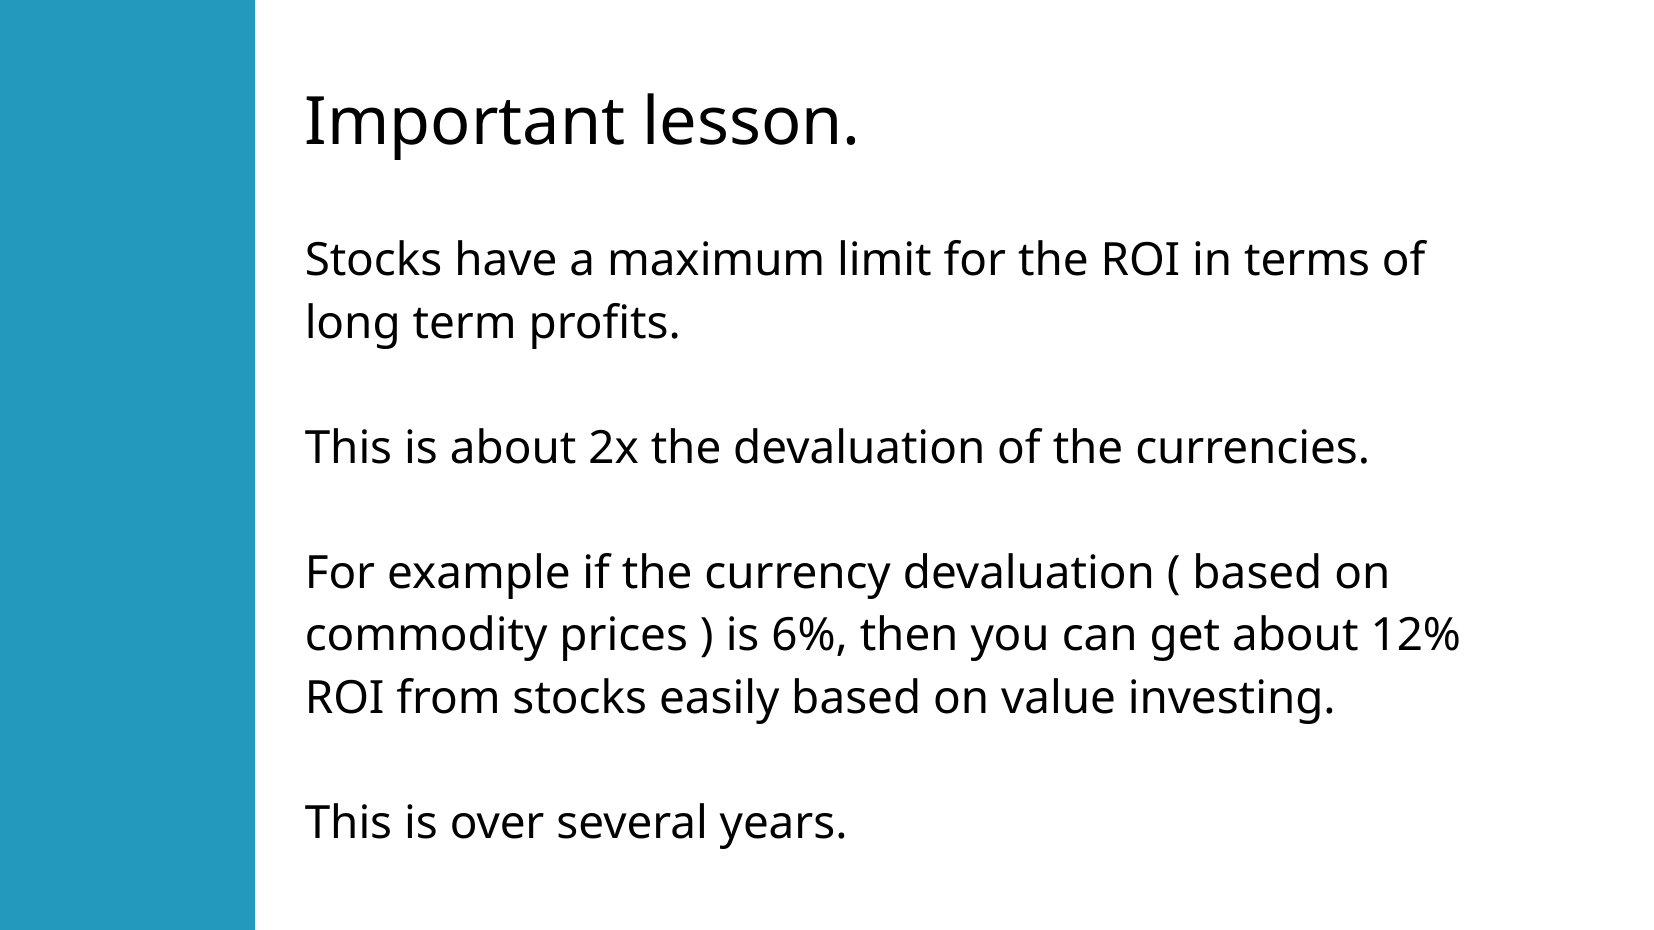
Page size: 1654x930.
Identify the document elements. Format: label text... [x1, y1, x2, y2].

title Important lesson. Stocks have a maximum limit for the ROI in terms of long term profits. This is about 2x the devaluation of the currencies. For example if the currency devaluation ( based on commodity prices ) is 6%, then you can get about 12% ROI from stocks easily based on value investing. This is over several years. [304, 723, 1501, 852]
